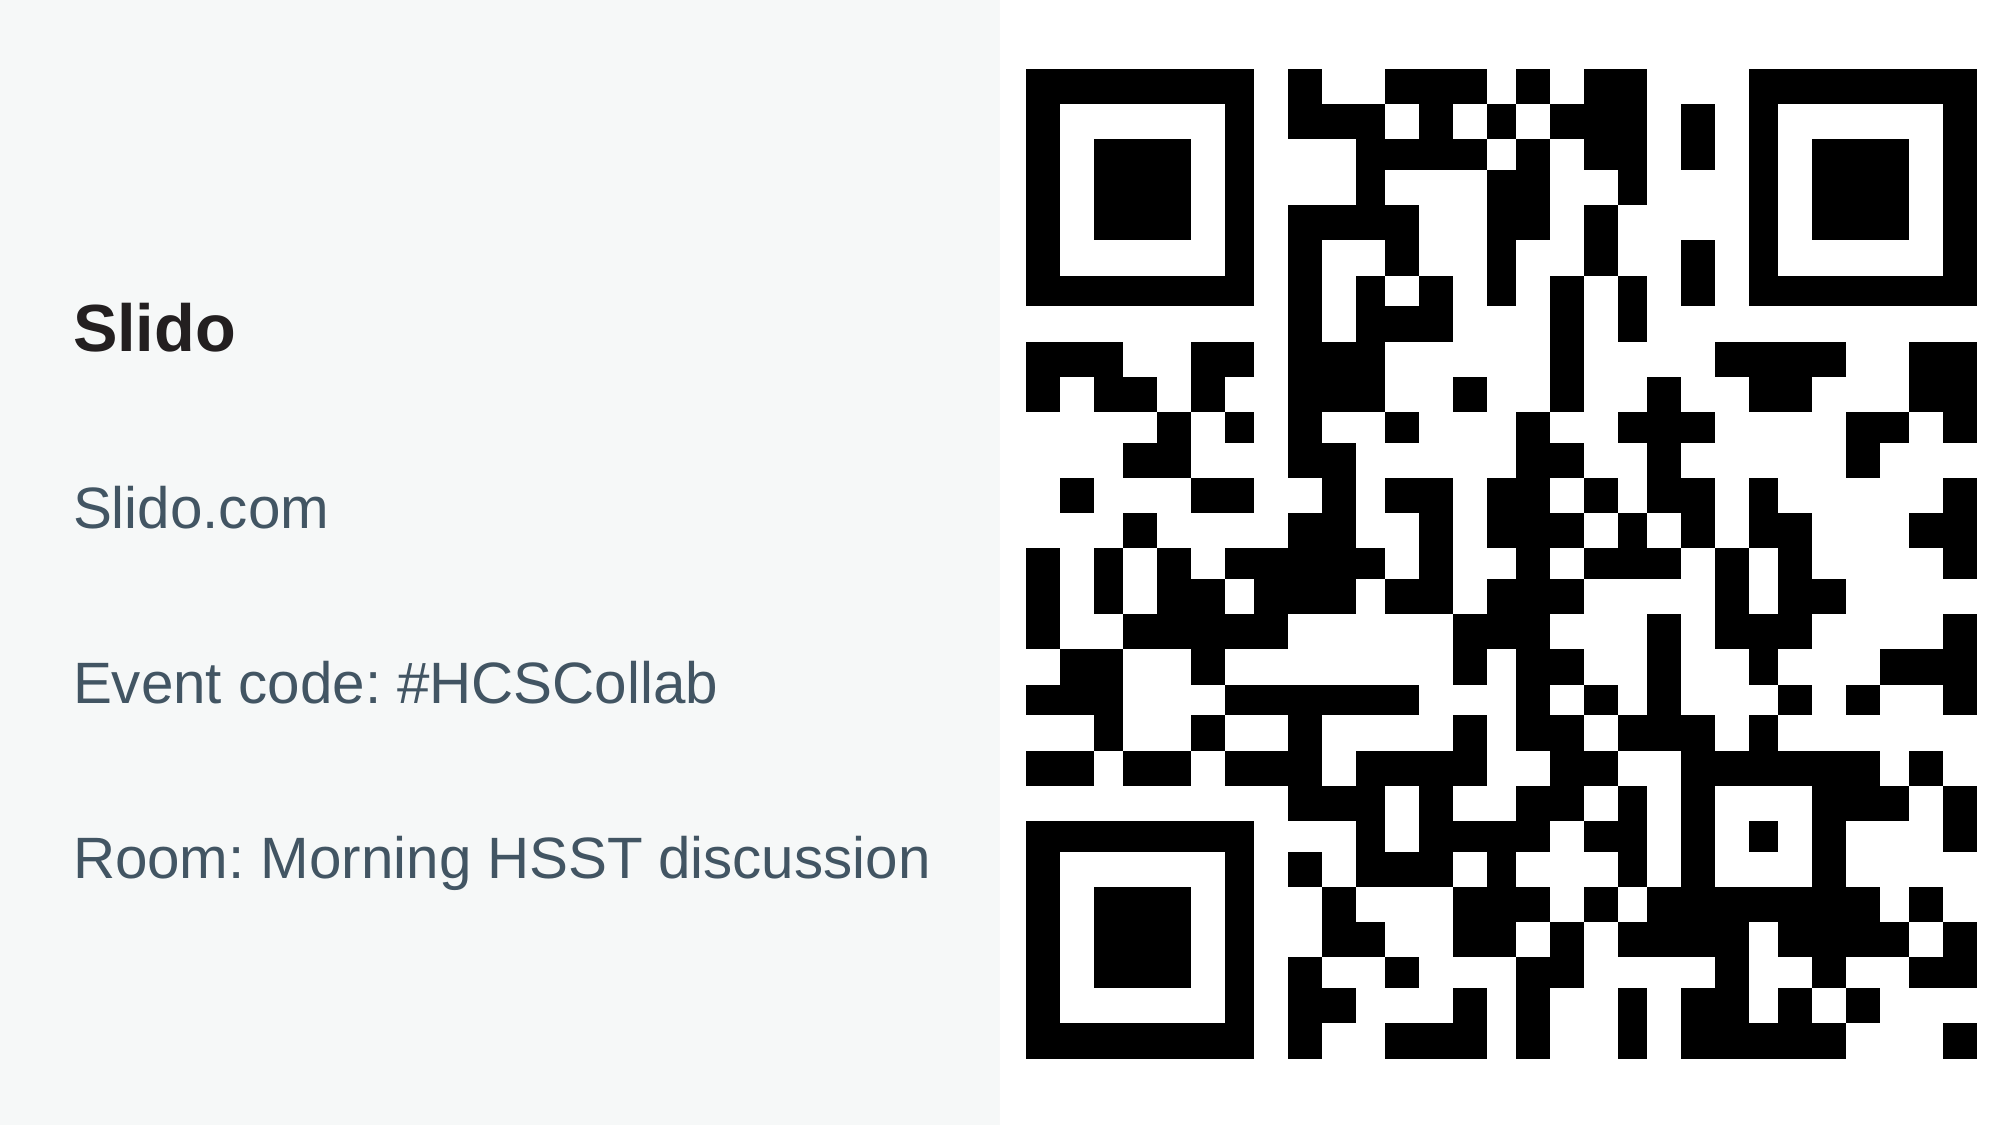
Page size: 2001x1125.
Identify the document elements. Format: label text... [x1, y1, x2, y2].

picture [999, 0, 2000, 1125]
title Slido Slido.com Event code: #HCSCollab Room: Morning HSST discussion [58, 270, 964, 990]
